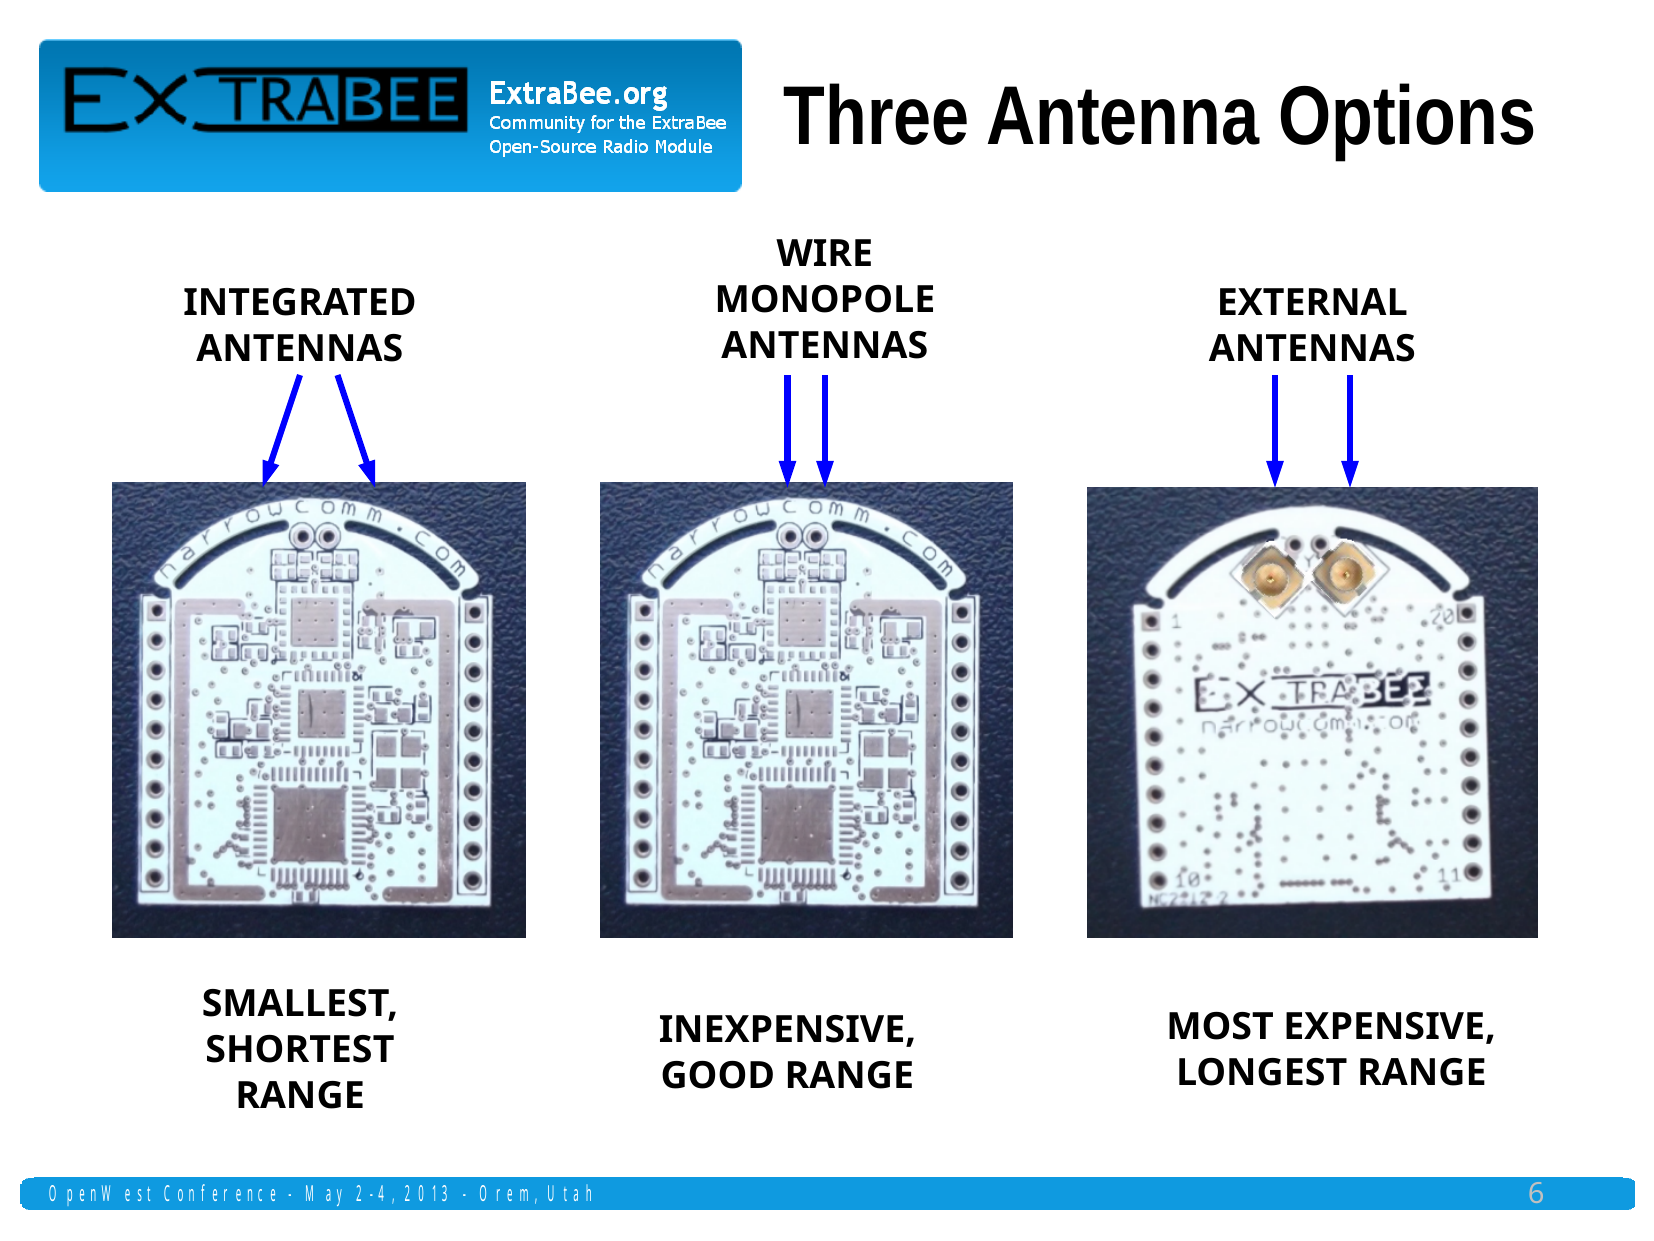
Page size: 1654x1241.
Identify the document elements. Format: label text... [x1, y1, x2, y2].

title Three Antenna Options [750, 49, 1571, 188]
picture [112, 482, 526, 938]
picture [35, 31, 748, 199]
title WIRE MONOPOLE ANTENNAS [675, 225, 976, 373]
picture [1087, 487, 1538, 938]
picture [10, 1173, 1648, 1215]
title INEXPENSIVE, GOOD RANGE [637, 1001, 938, 1102]
picture [600, 482, 1013, 938]
title SMALLEST, SHORTEST RANGE [150, 975, 451, 1123]
title EXTERNAL ANTENNAS [1162, 275, 1463, 375]
title MOST EXPENSIVE, LONGEST RANGE [1125, 998, 1538, 1099]
title INTEGRATED ANTENNAS [150, 275, 451, 376]
